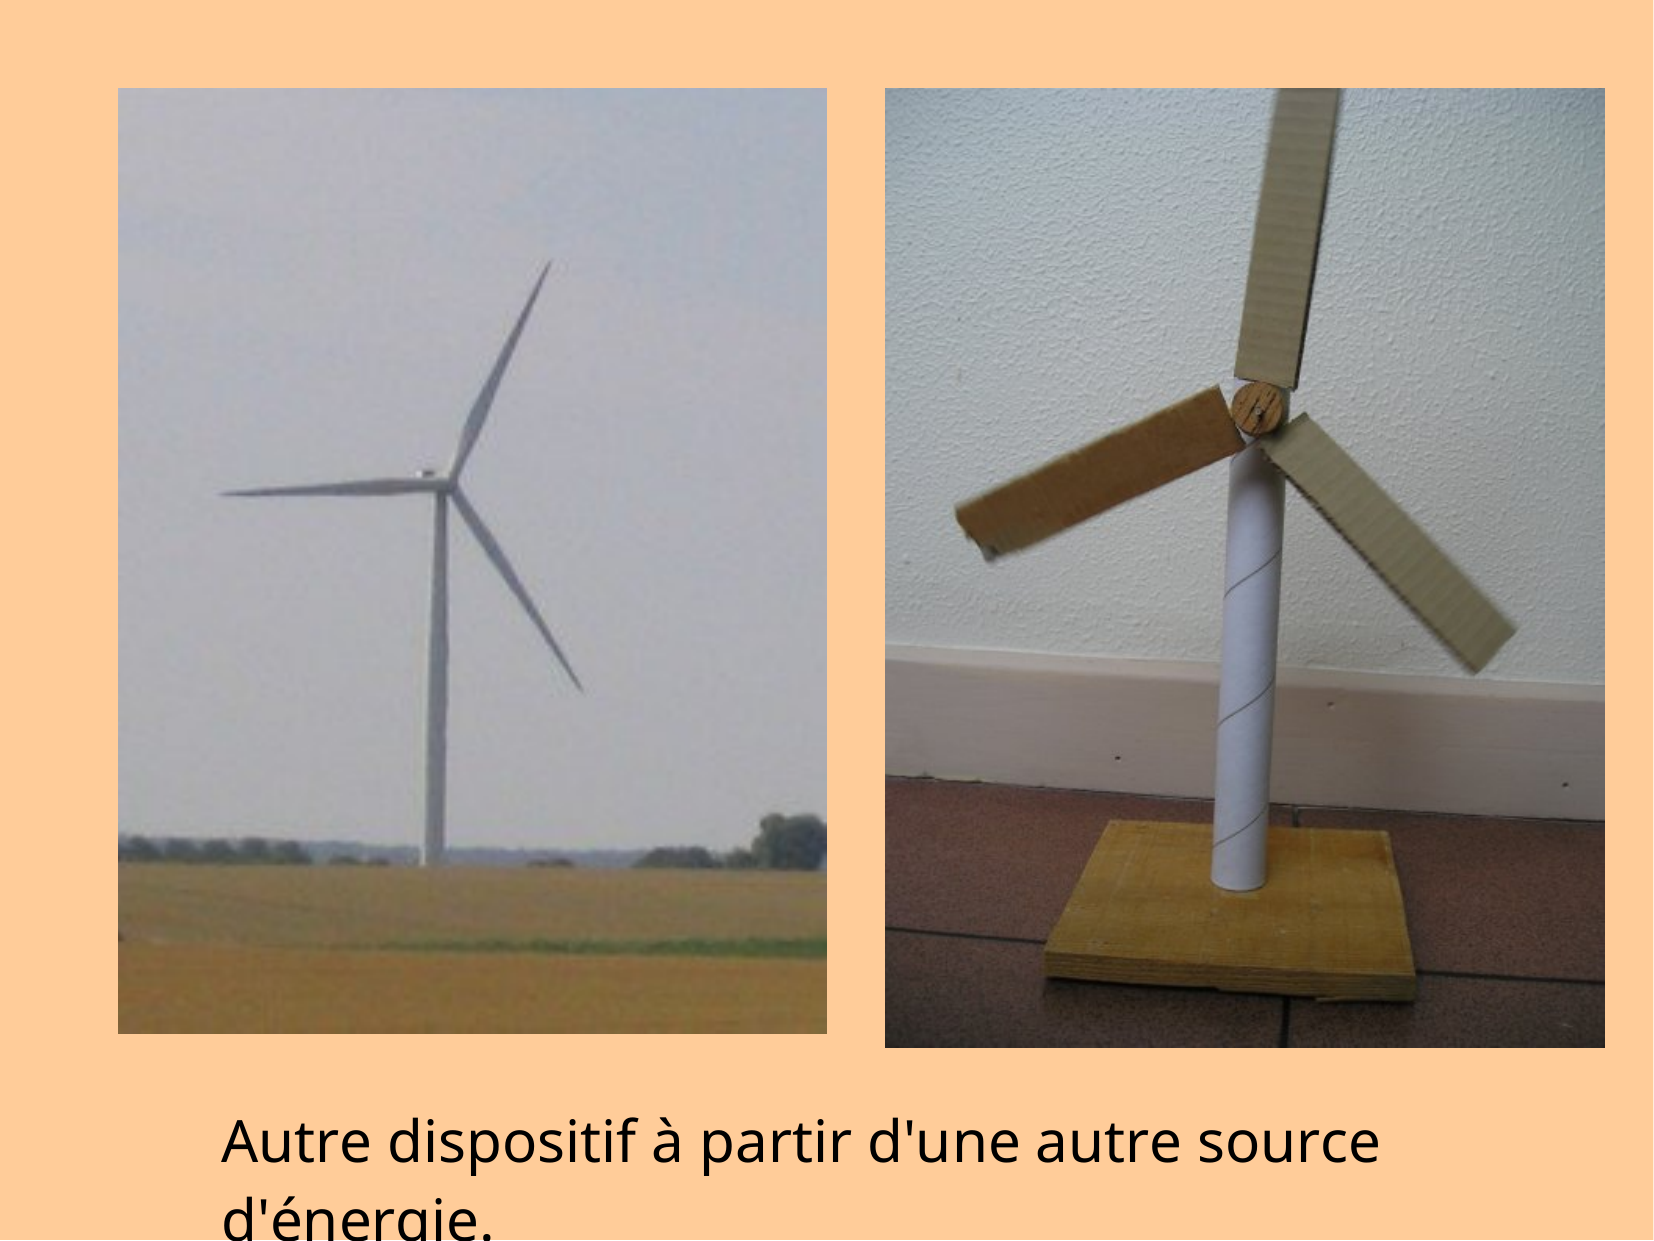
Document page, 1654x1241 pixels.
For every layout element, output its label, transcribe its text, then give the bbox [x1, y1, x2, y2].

picture [118, 88, 827, 1034]
picture [885, 88, 1605, 1048]
text_box Autre dispositif à partir d'une autre source d'énergie. [206, 1092, 1625, 1241]
